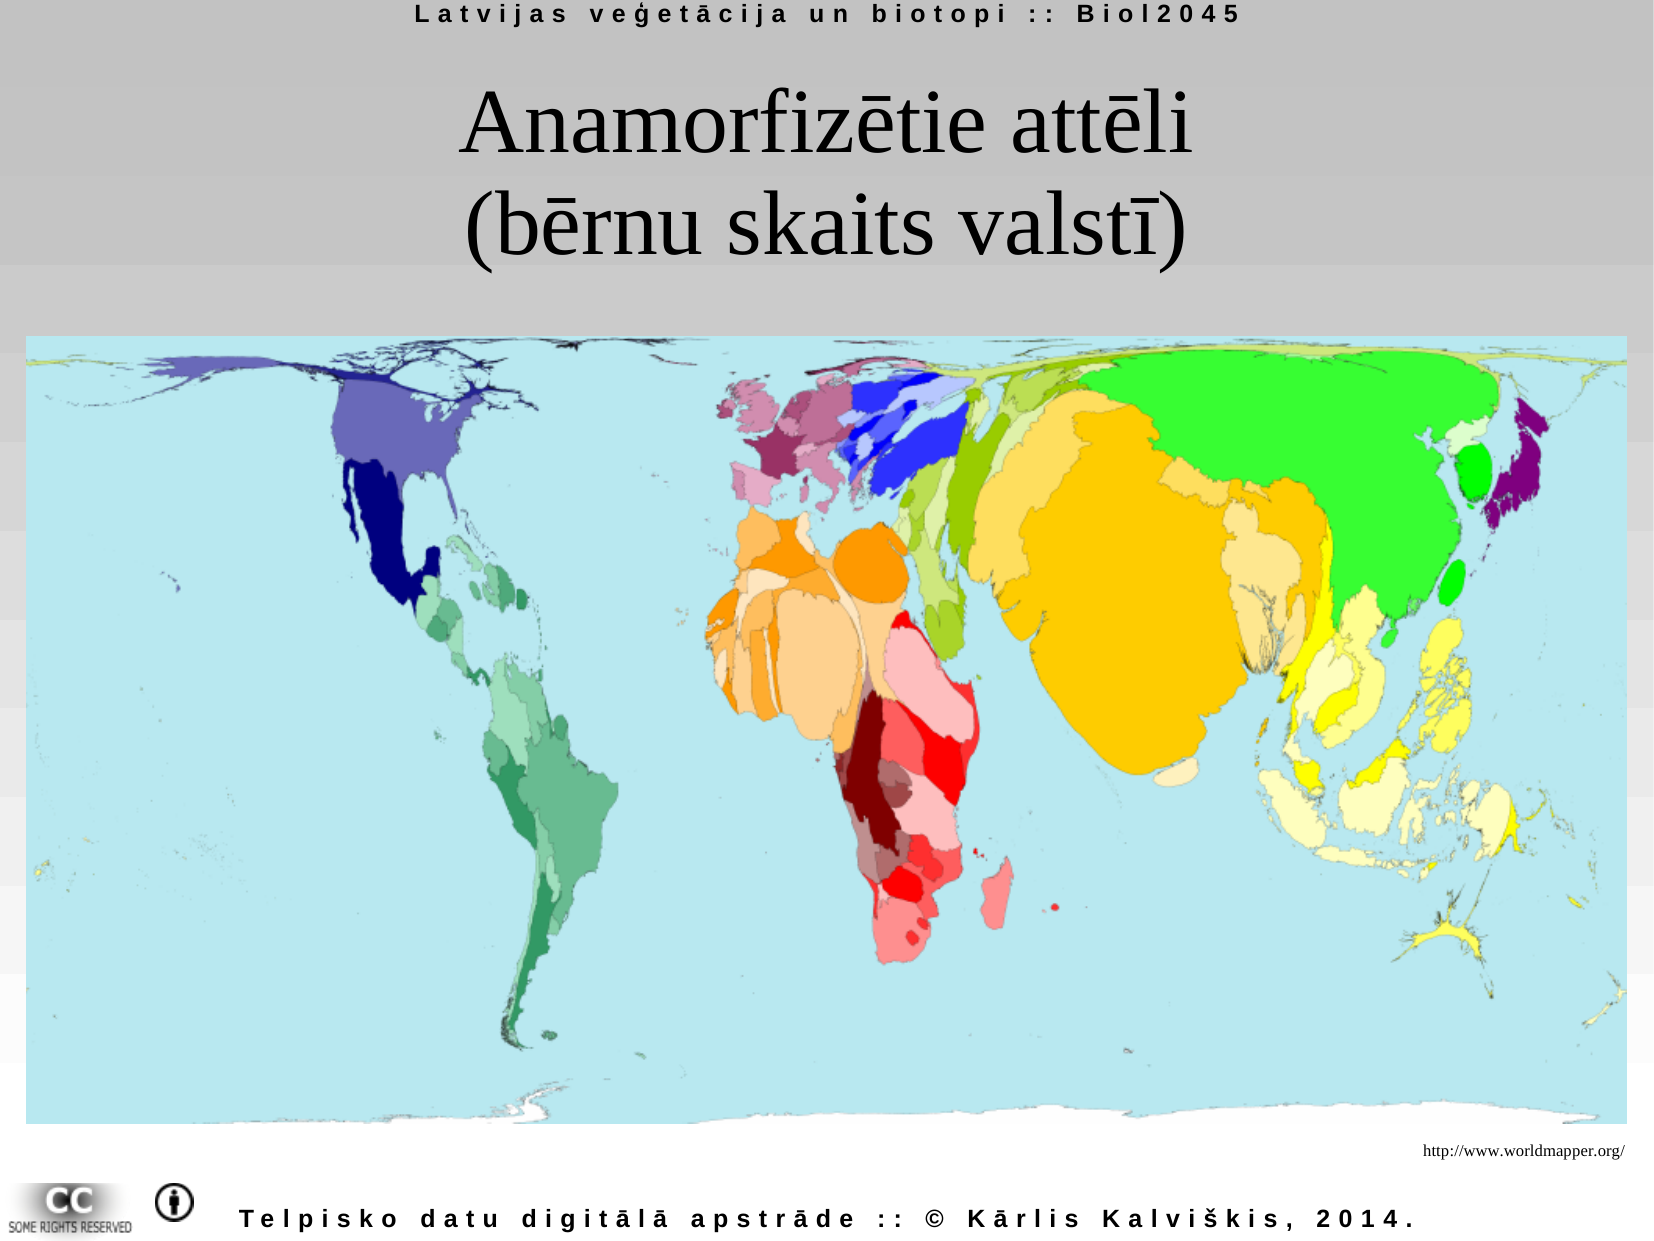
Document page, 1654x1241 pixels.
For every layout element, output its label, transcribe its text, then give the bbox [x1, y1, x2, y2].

title Anamorfizētie attēli (bērnu skaits valstī) [29, 49, 1625, 296]
text_box http://www.worldmapper.org/ [1425, 1141, 1626, 1161]
picture [0, 0, 1654, 1241]
